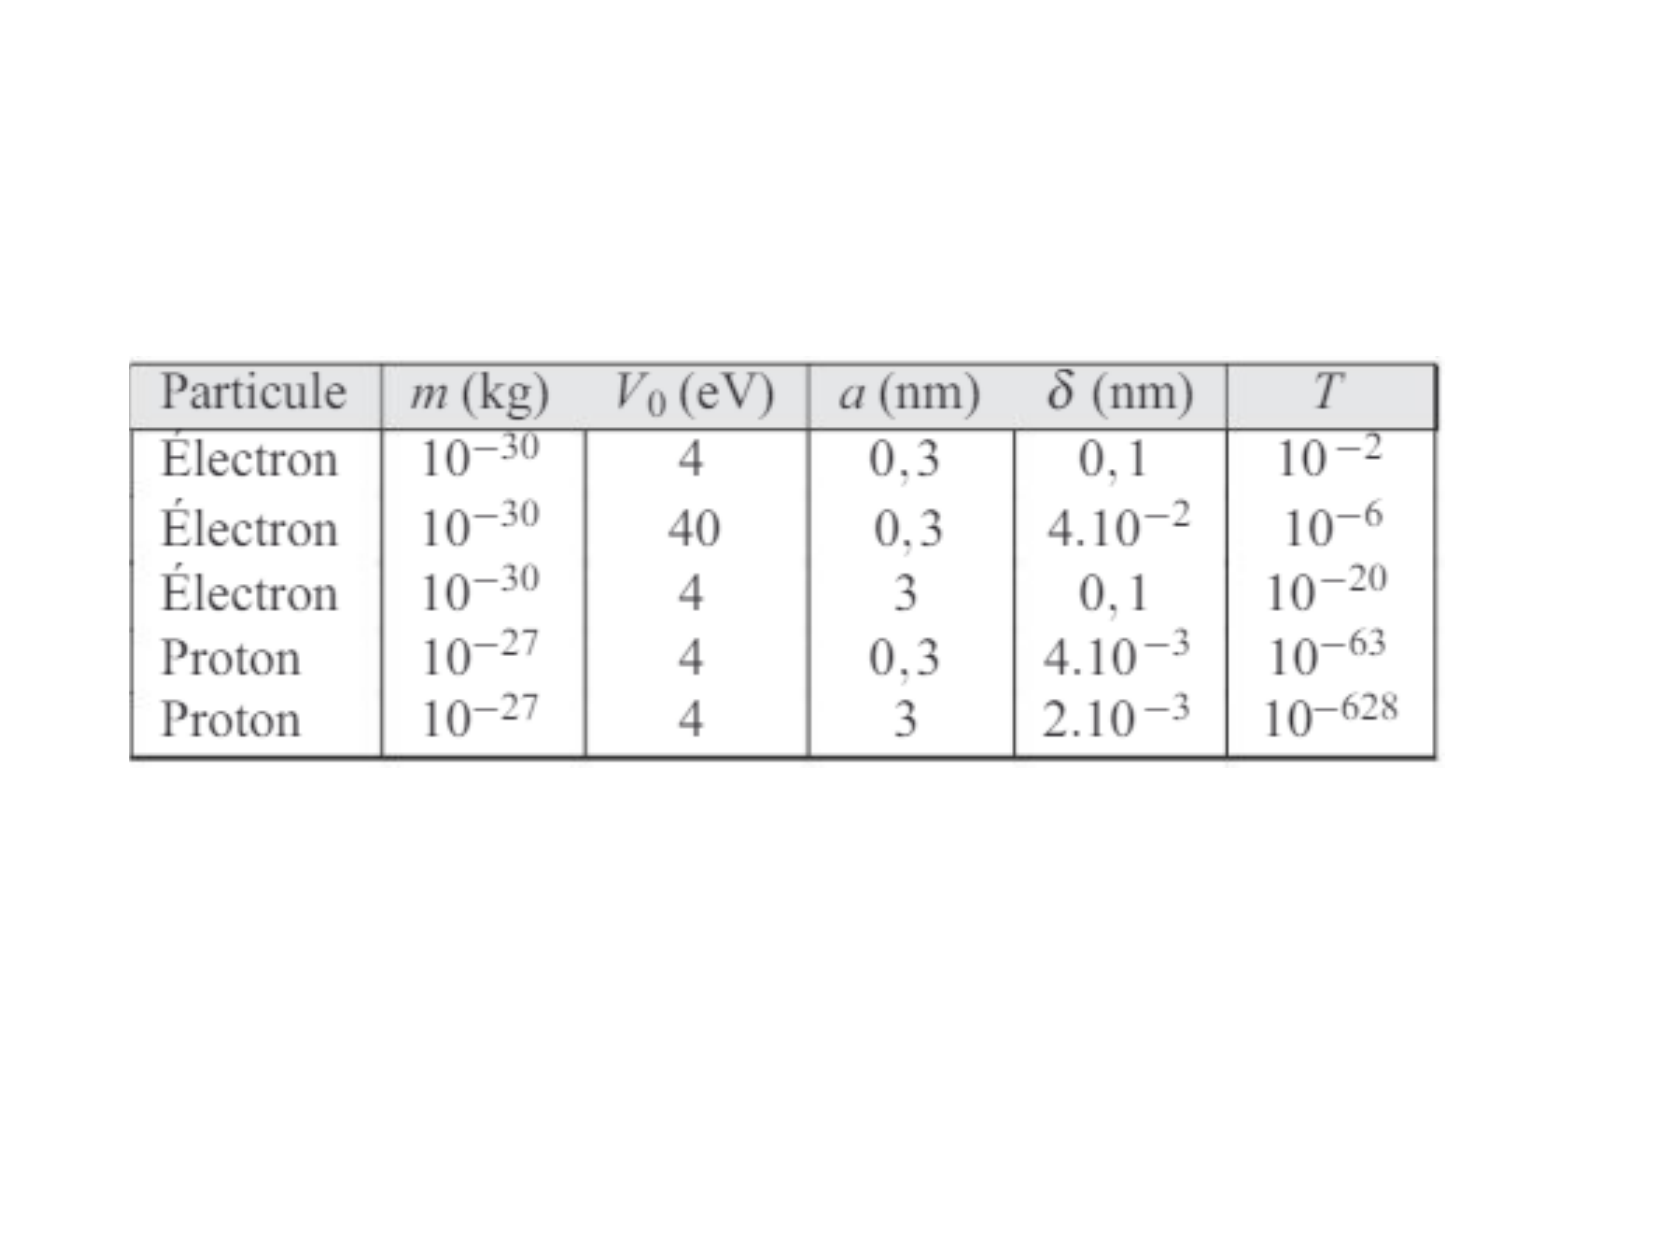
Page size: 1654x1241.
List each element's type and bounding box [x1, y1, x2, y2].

picture [129, 356, 1445, 768]
